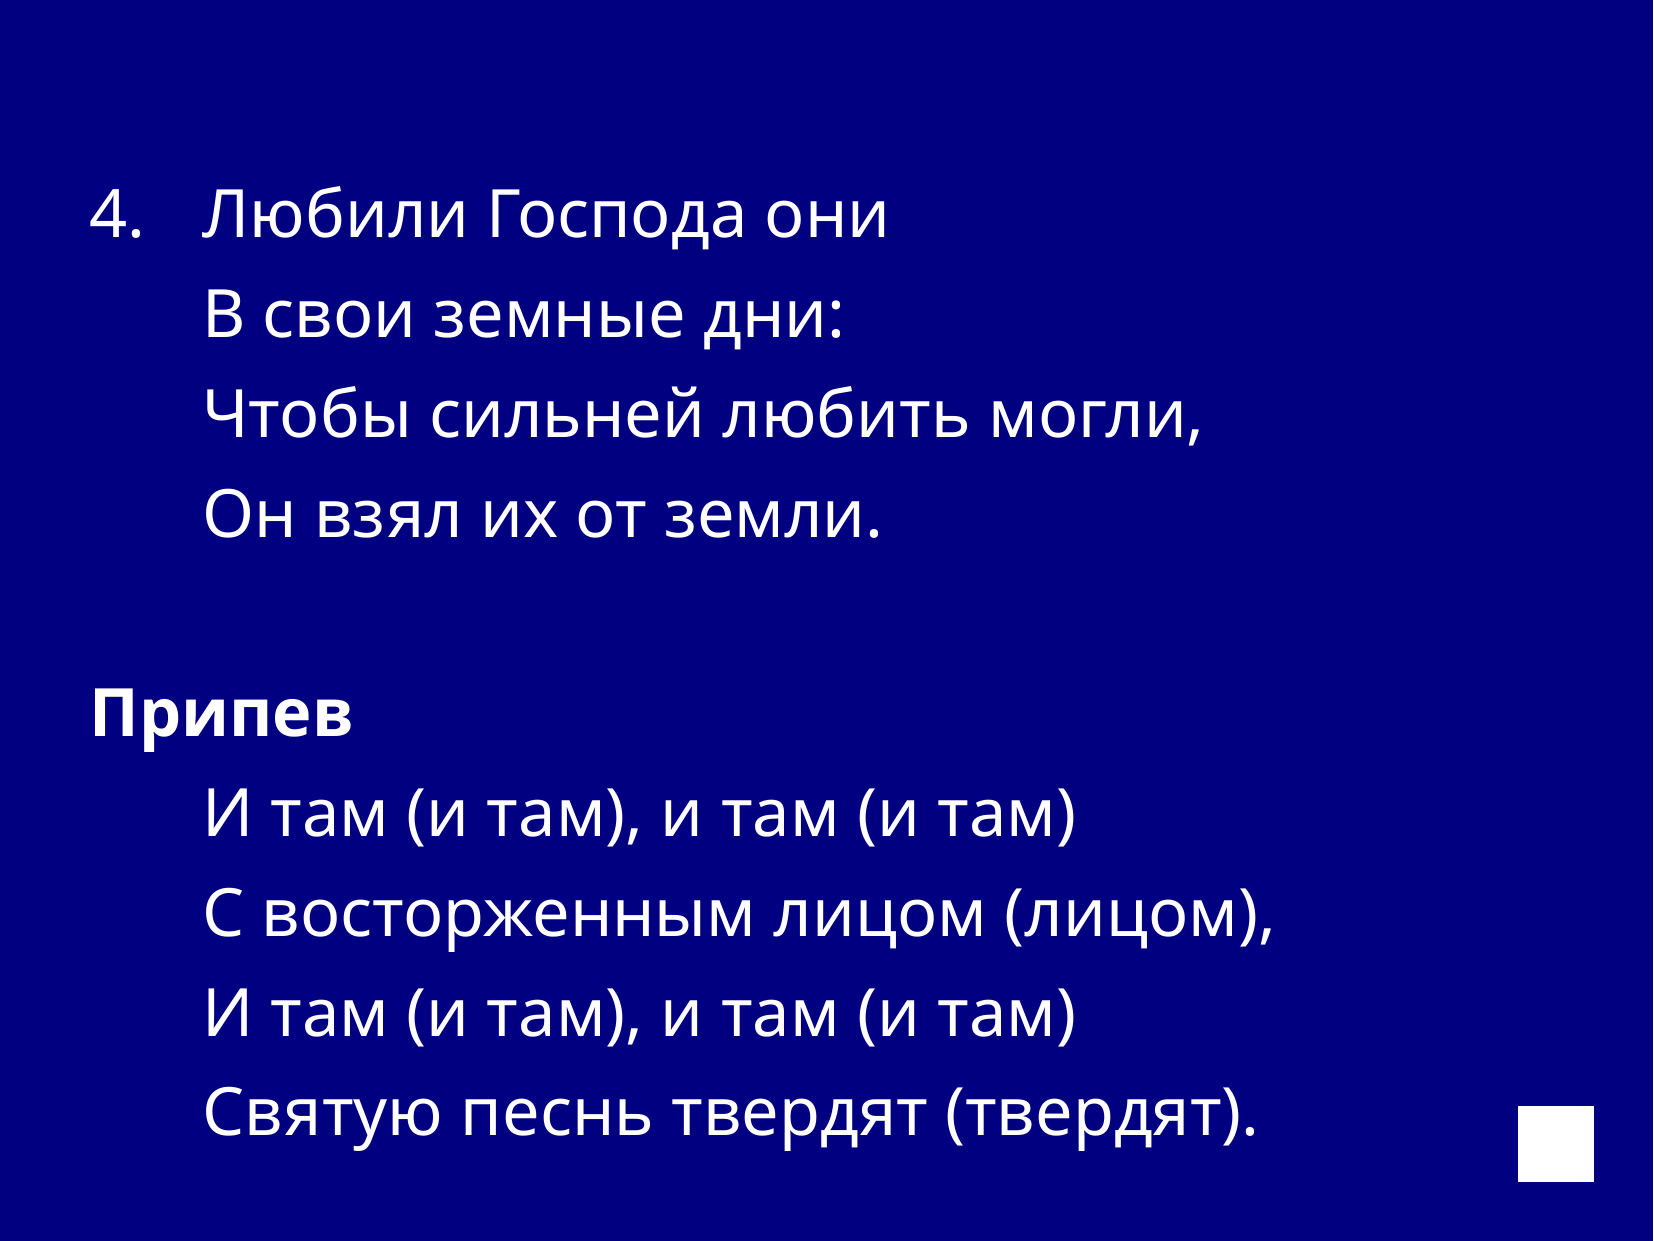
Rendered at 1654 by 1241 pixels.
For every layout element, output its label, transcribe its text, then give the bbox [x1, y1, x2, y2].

text_box 4. Любили Господа они В свои земные дни: Чтобы сильней любить могли, Он взял их от земли. Припев И там (и там), и там (и там) С восторженным лицом (лицом), И там (и там), и там (и там) Святую песнь твердят (твердят). [75, 150, 1576, 1163]
text_box [1518, 1106, 1594, 1182]
